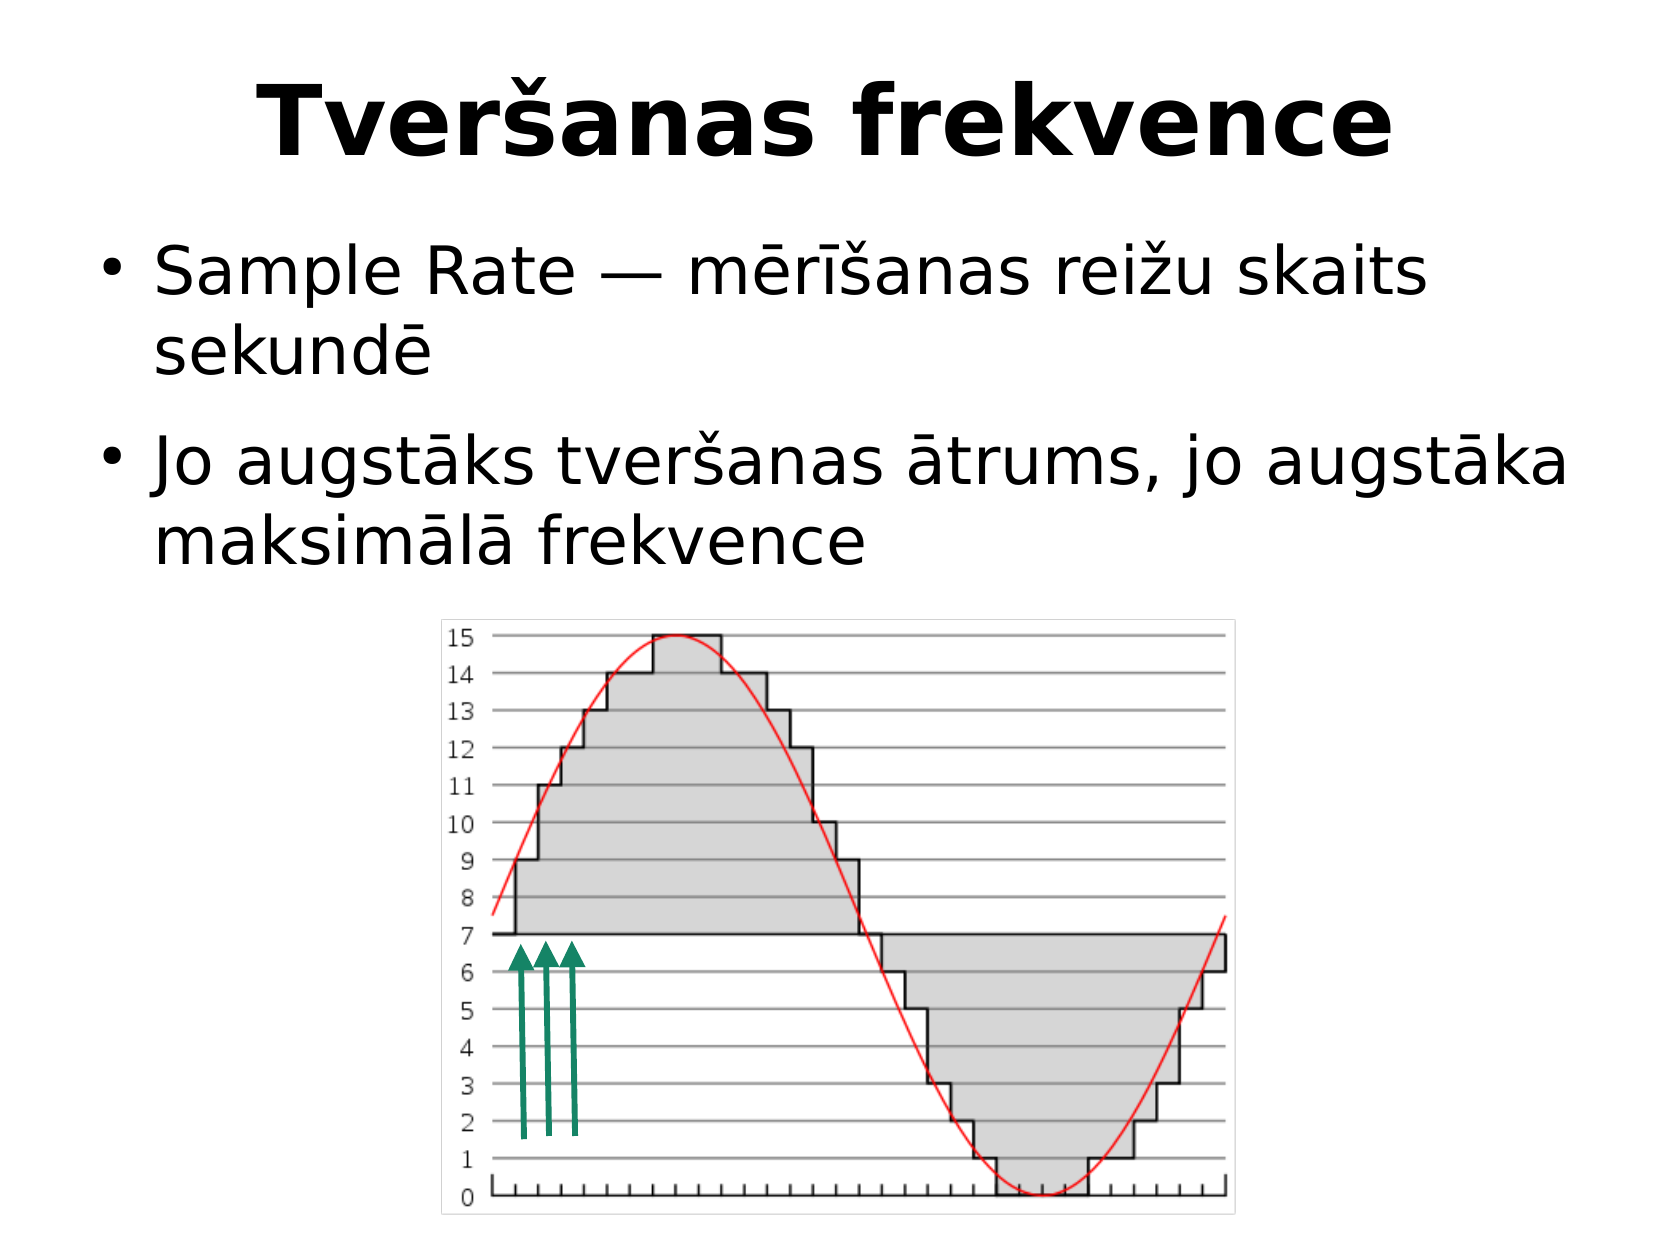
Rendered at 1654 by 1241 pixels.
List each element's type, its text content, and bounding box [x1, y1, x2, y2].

picture [440, 618, 1237, 1216]
list Sample Rate — mērīšanas reižu skaits sekundē Jo augstāks tveršanas ātrums, jo augstāka maksimālā frekvence [82, 227, 1619, 586]
title Tveršanas frekvence [82, 49, 1571, 195]
